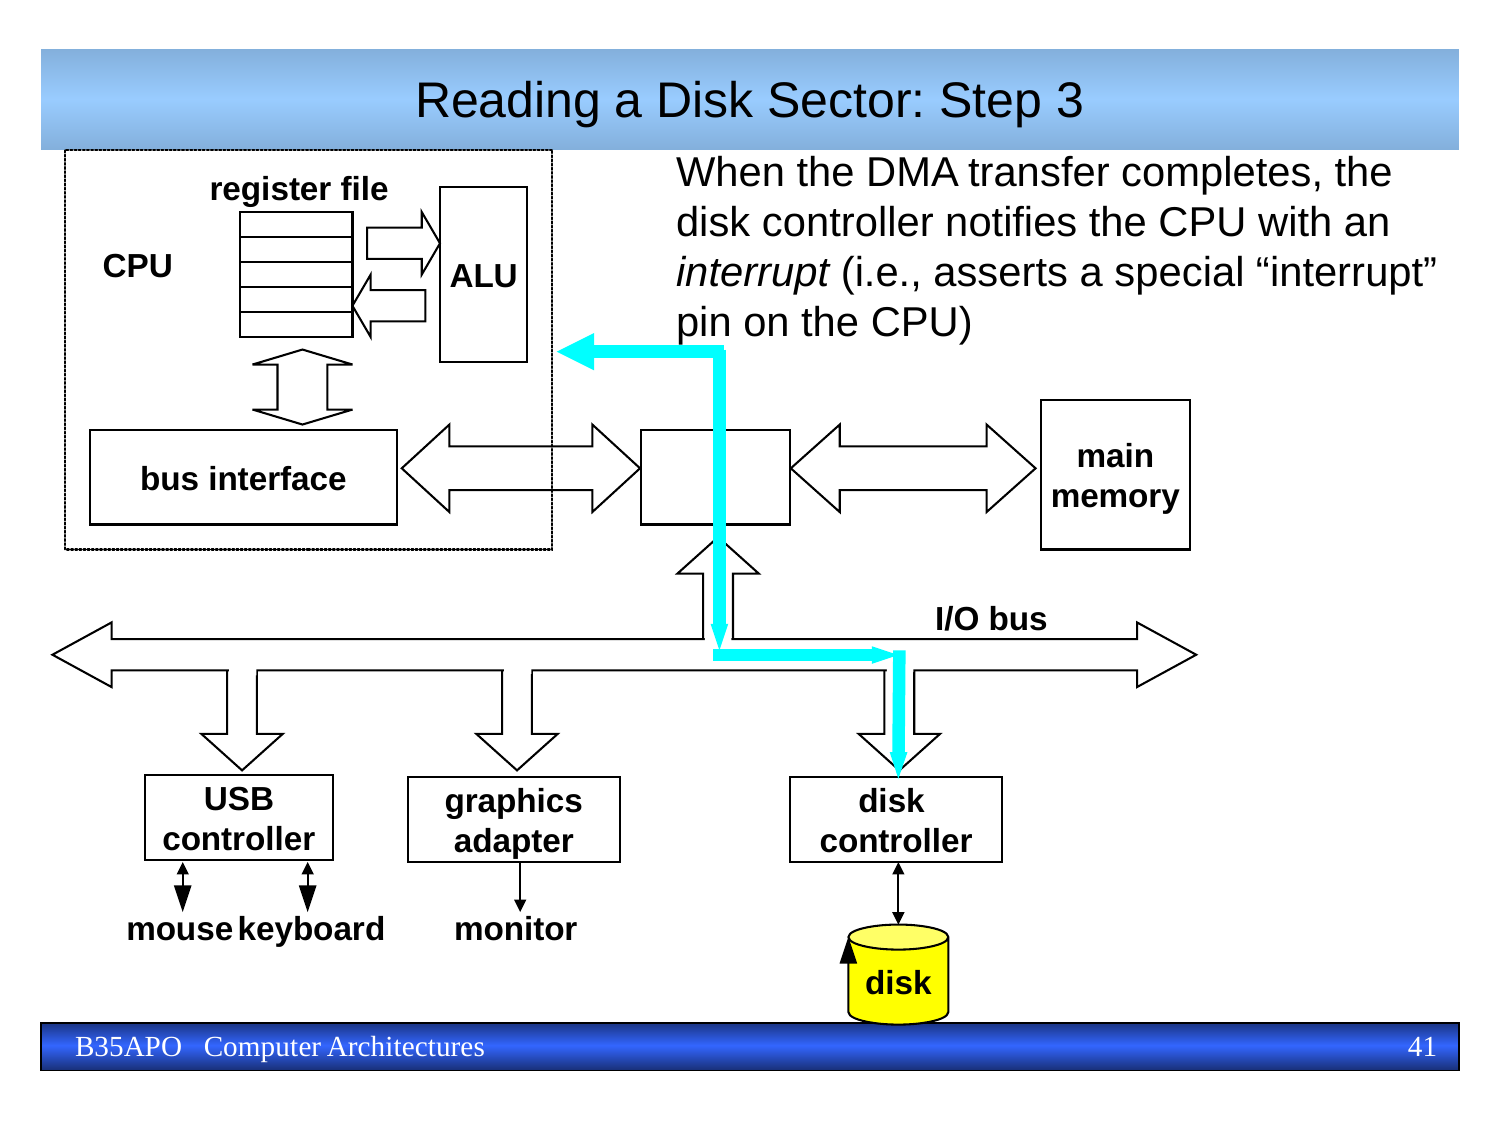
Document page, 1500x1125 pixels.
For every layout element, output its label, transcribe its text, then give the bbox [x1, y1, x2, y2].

text_box disk controller [789, 776, 1003, 862]
text_box disk [848, 938, 949, 1025]
text_box main memory [1040, 399, 1190, 550]
text_box [52, 622, 893, 688]
text_box [721, 622, 1197, 688]
text_box keyboard [222, 899, 401, 955]
text_box graphics adapter [407, 776, 621, 862]
text_box I/O bus [919, 589, 1064, 645]
text_box bus interface [90, 429, 398, 525]
text_box CPU [87, 236, 188, 292]
text_box mouse [111, 899, 222, 955]
text_box register file [193, 159, 405, 215]
text_box When the DMA transfer completes, the disk controller notifies the CPU with an interrupt (i.e., asserts a special “interrupt” pin on the CPU) [661, 137, 1470, 353]
text_box USB controller [145, 774, 333, 860]
title Reading a Disk Sector: Step 3 [41, 49, 1459, 150]
text_box ALU [439, 187, 528, 363]
text_box monitor [438, 899, 594, 955]
